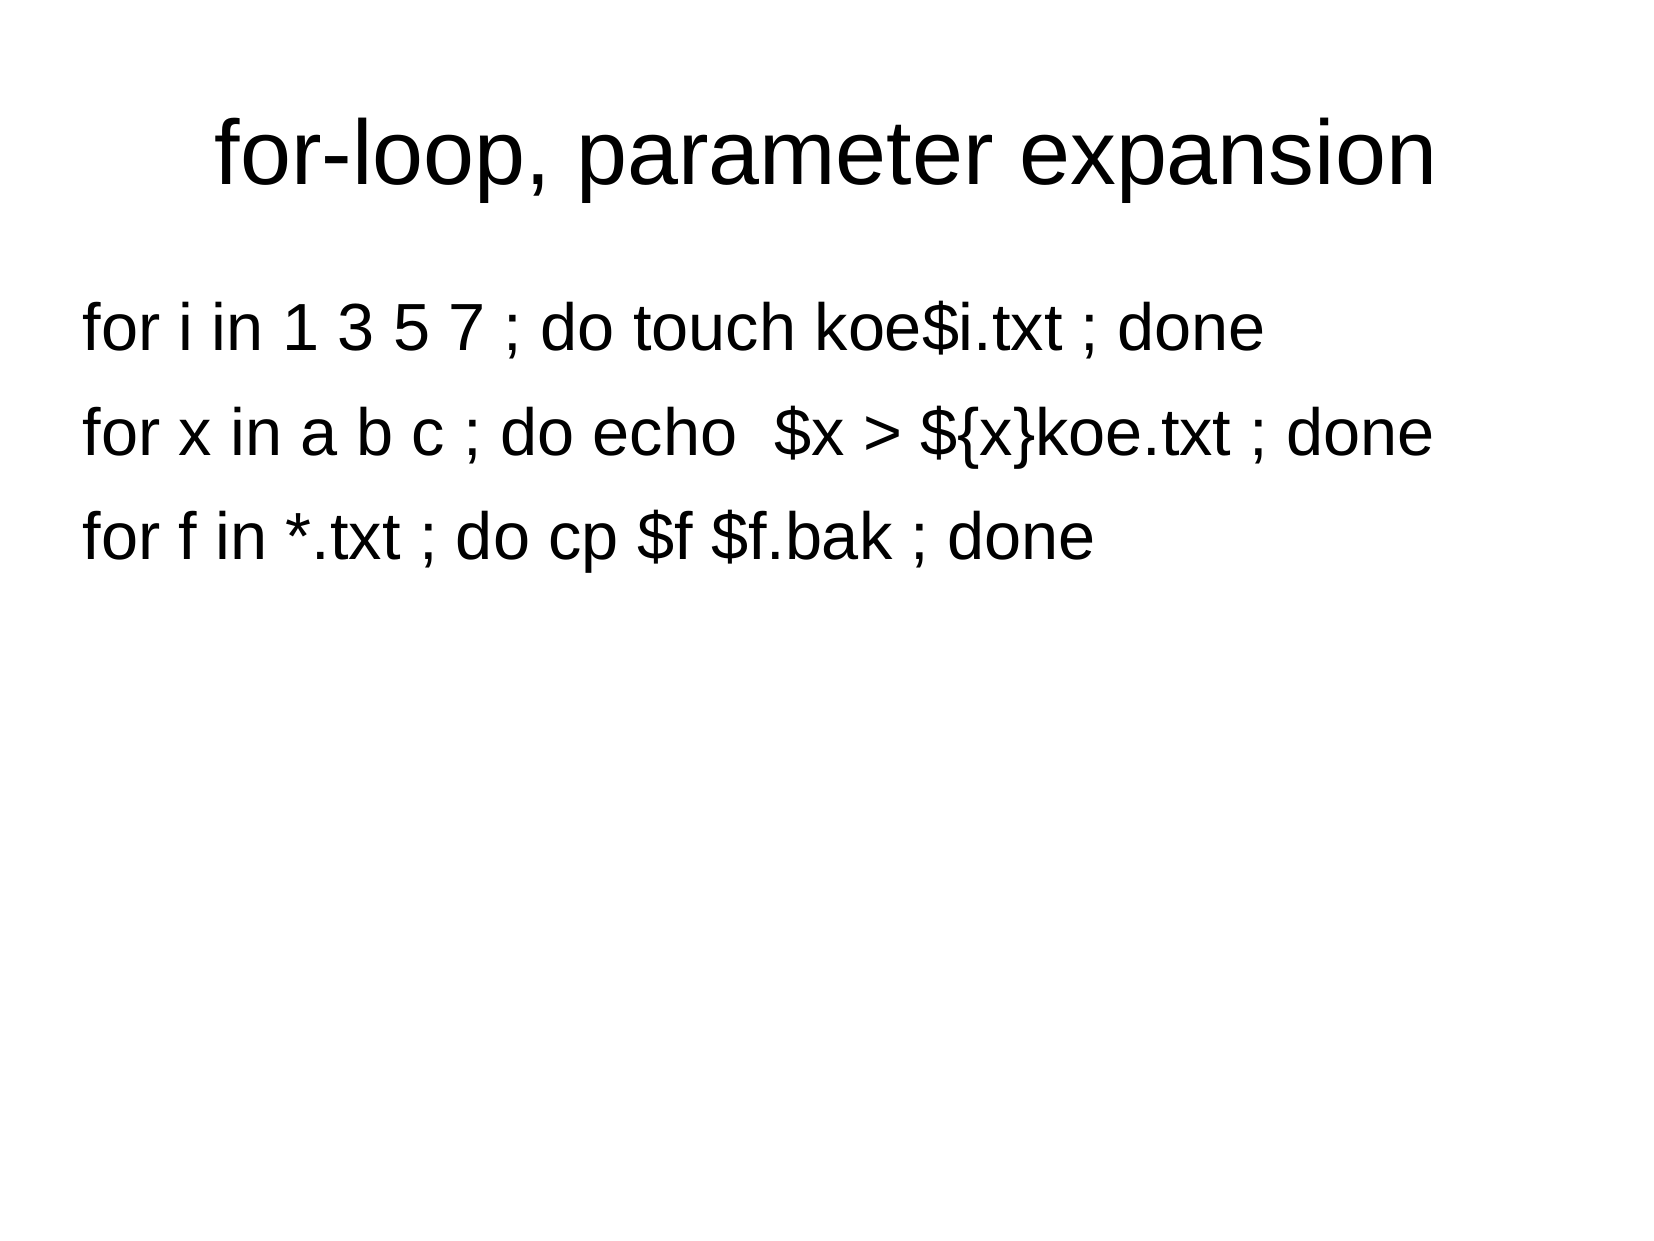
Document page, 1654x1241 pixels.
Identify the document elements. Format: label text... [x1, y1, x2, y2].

title for-loop, parameter expansion [82, 49, 1571, 257]
list for i in 1 3 5 7 ; do touch koe$i.txt ; done for x in a b c ; do echo $x > ${x}koe.txt ; done for f in *.txt ; do cp $f $f.bak ; done [82, 290, 1571, 1010]
